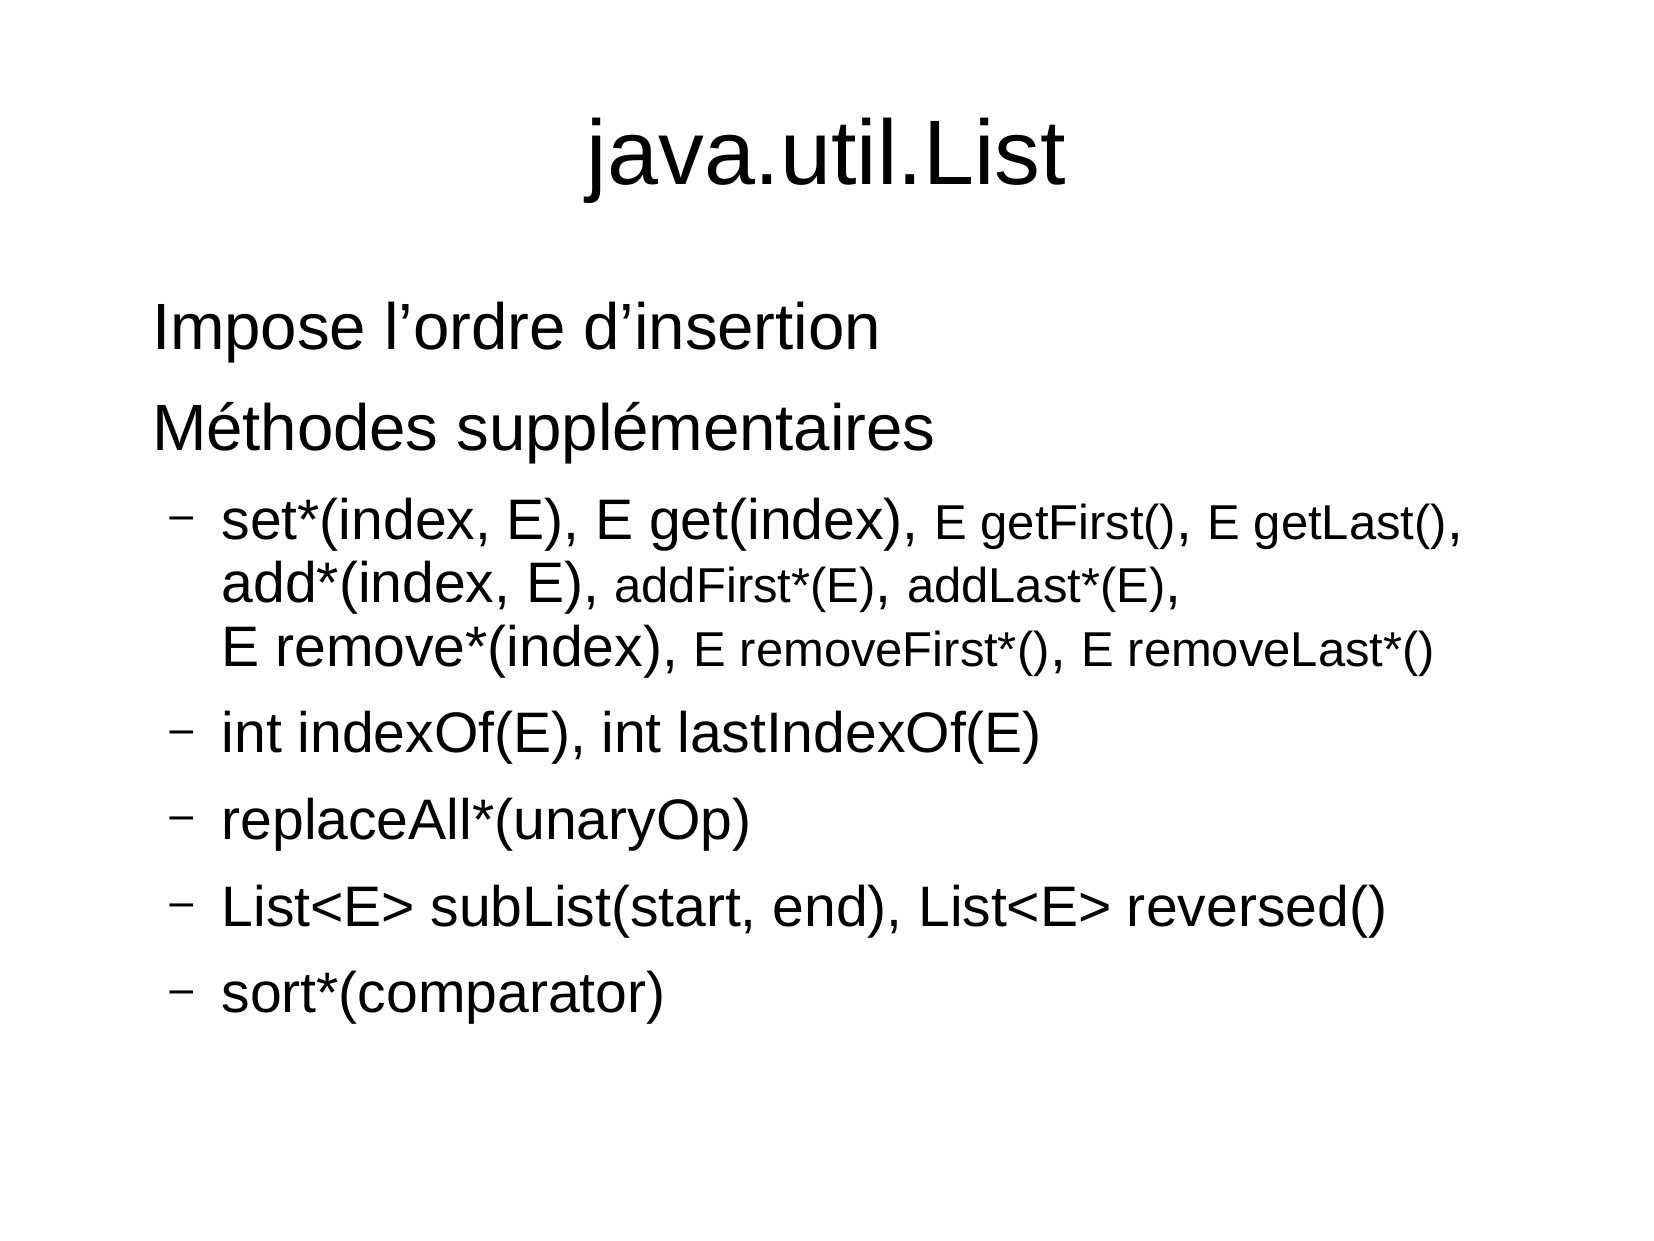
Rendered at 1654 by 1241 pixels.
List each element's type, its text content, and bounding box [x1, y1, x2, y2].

list Impose l’ordre d’insertion Méthodes supplémentaires set*(index, E), E get(index), E getFirst(), E getLast(), add*(index, E), addFirst*(E), addLast*(E), E remove*(index), E removeFirst*(), E removeLast*() int indexOf(E), int lastIndexOf(E) replaceAll*(unaryOp) List<E> subList(start, end), List<E> reversed() sort*(comparator) [82, 290, 1571, 1036]
title java.util.List [82, 49, 1571, 257]
